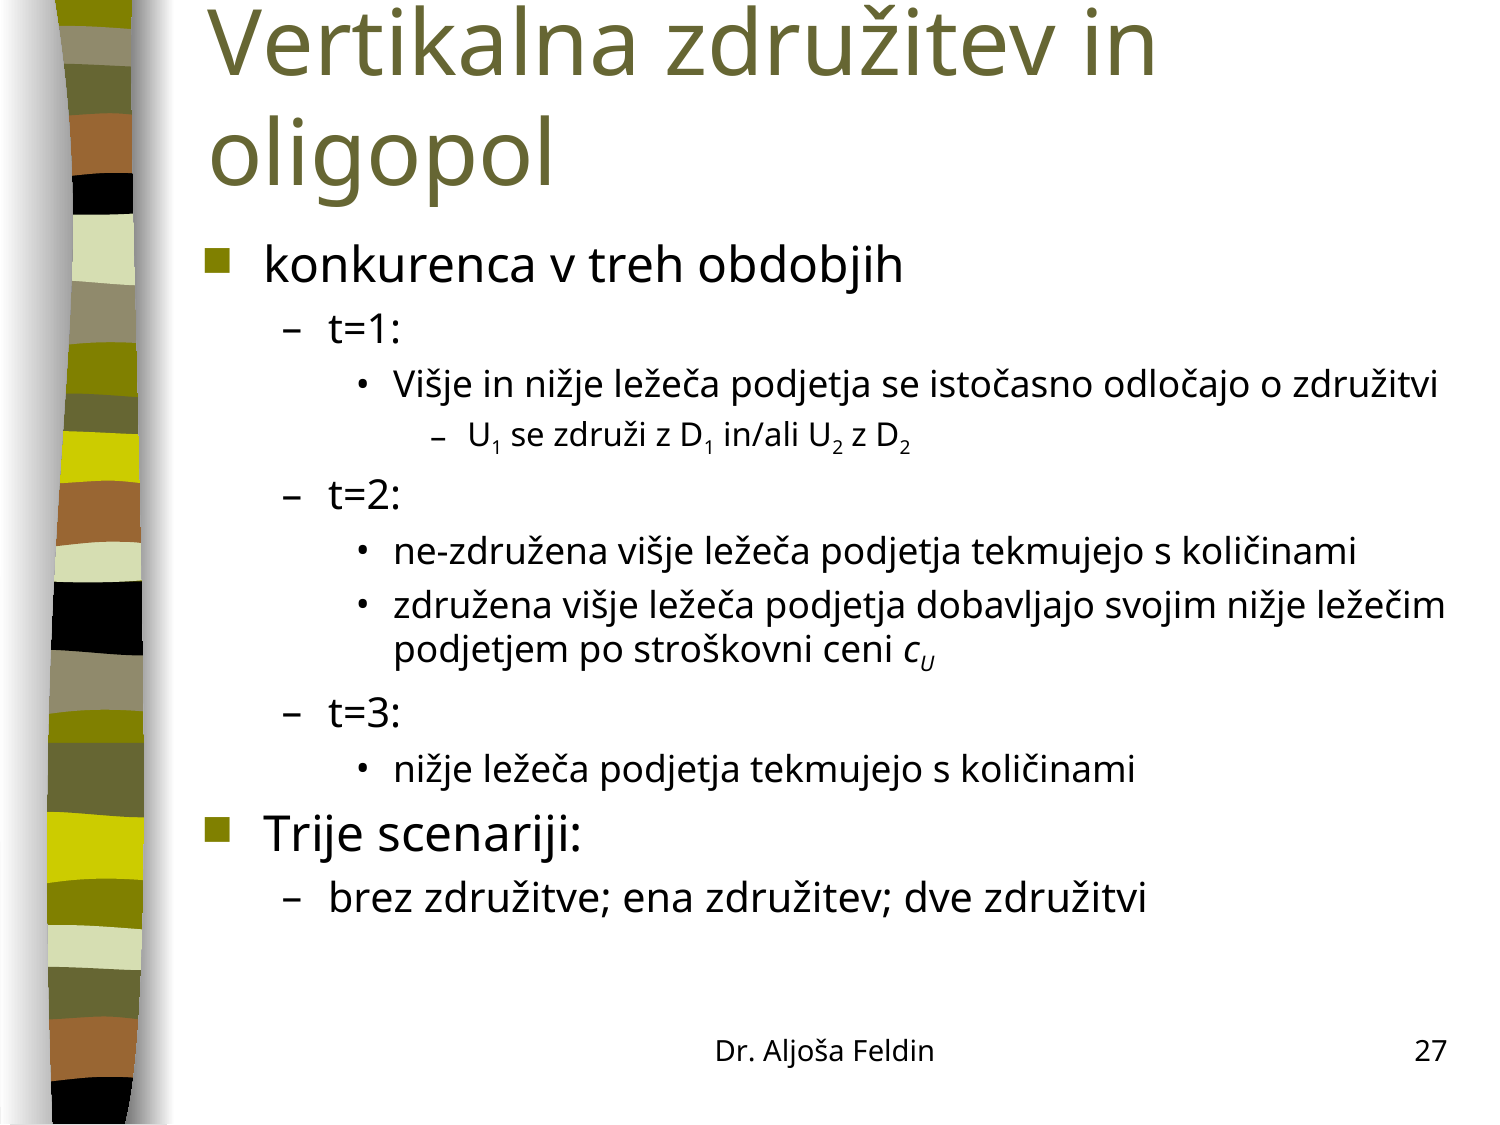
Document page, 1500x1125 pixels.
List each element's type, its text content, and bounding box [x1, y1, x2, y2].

list konkurenca v treh obdobjih t=1: Višje in nižje ležeča podjetja se istočasno odločajo o združitvi U1 se združi z D1 in/ali U2 z D2 t=2: ne-združena višje ležeča podjetja tekmujejo s količinami združena višje ležeča podjetja dobavljajo svojim nižje ležečim podjetjem po stroškovni ceni cU t=3: nižje ležeča podjetja tekmujejo s količinami Trije scenariji: brez združitve; ena združitev; dve združitvi [192, 224, 1468, 937]
title Vertikalna združitev in oligopol [192, 0, 1468, 188]
text_box <number> [1149, 1025, 1463, 1101]
text_box Dr. Aljoša Feldin [587, 1025, 1063, 1101]
